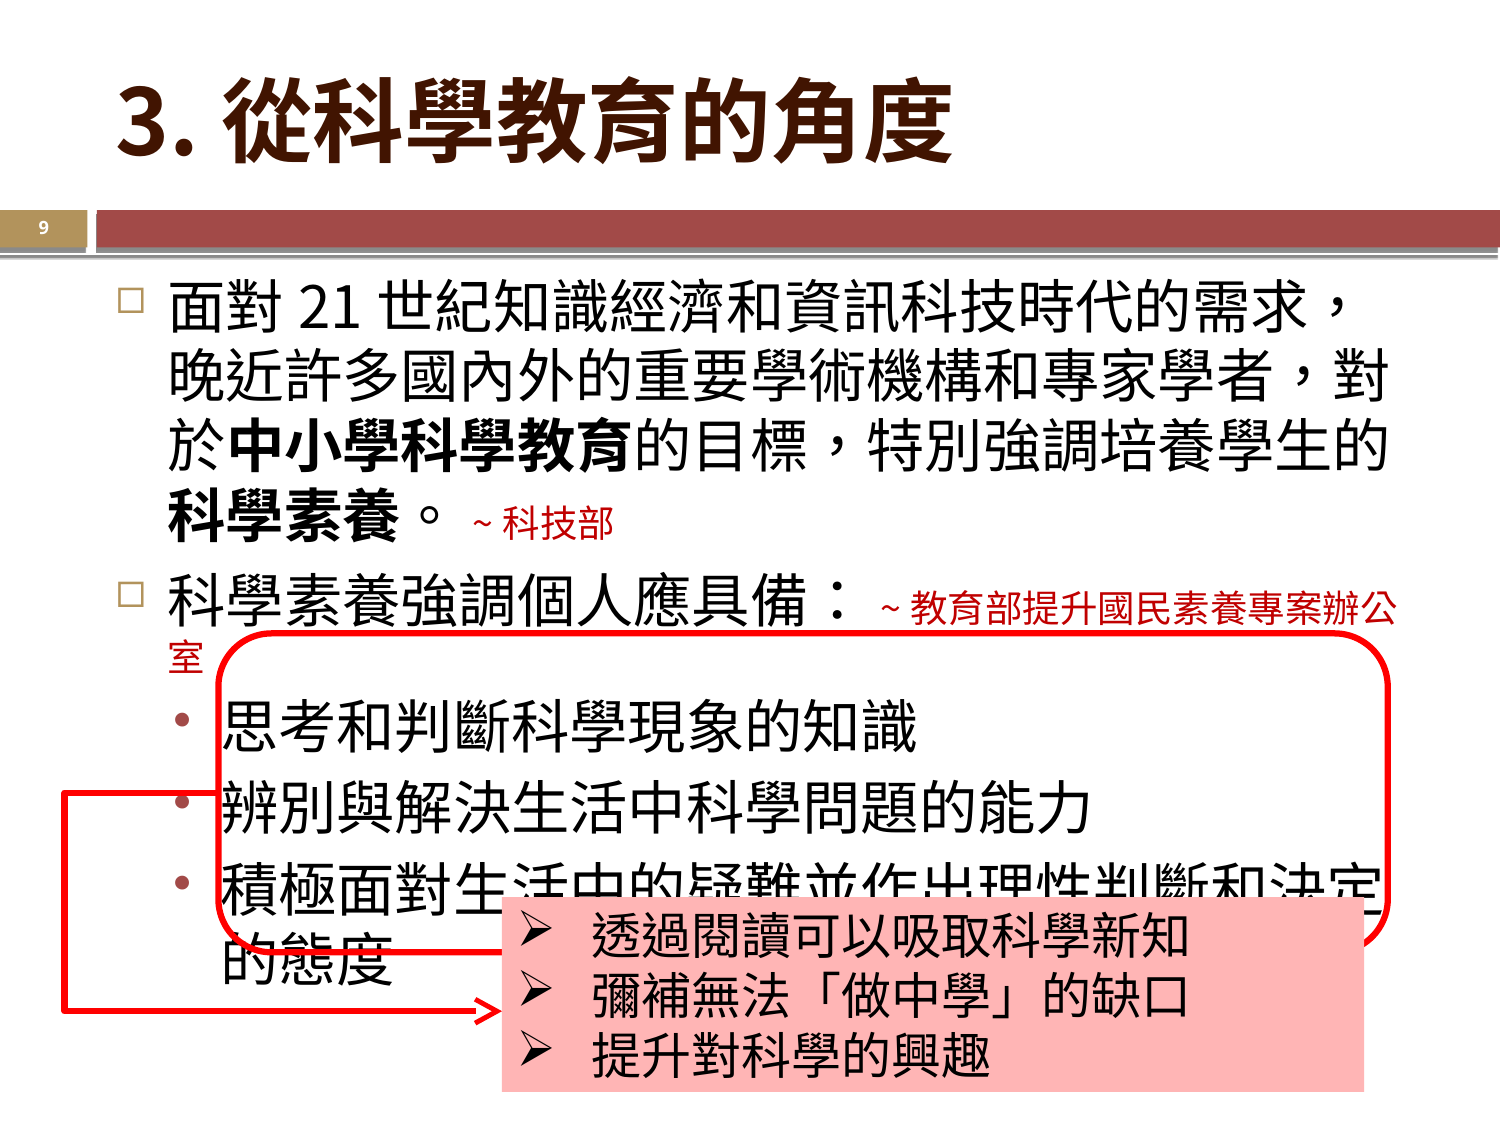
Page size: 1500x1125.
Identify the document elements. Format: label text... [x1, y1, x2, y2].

slide_number <編號> [0, 208, 88, 249]
list 面對21世紀知識經濟和資訊科技時代的需求，晚近許多國內外的重要學術機構和專家學者，對於中小學科學教育的目標，特別強調培養學生的科學素養。~科技部 科學素養強調個人應具備：~教育部提升國民素養專案辦公室 思考和判斷科學現象的知識 辨別與解決生活中科學問題的能力 積極面對生活中的疑難並作出理性判斷和決定的態度 [100, 262, 1438, 1000]
title 3.從科學教育的角度 [100, 37, 1438, 200]
text_box 透過閱讀可以吸取科學新知 彌補無法「做中學」的缺口 提升對科學的興趣 [501, 897, 1365, 1092]
list 面對21世紀知識經濟和資訊科技時代的需求，晚近許多國內外的重要學術機構和專家學者，對於中小學科學教育的目標，特別強調培養學生的科學素養。~科技部 科學素養強調個人應具備：~教育部提升國民素養專案辦公室 思考和判斷科學現象的知識 辨別與解決生活中科學問題的能力 積極面對生活中的疑難並作出理性判斷和決定的態度 [222, 637, 1384, 949]
list 面對21世紀知識經濟和資訊科技時代的需求，晚近許多國內外的重要學術機構和專家學者，對於中小學科學教育的目標，特別強調培養學生的科學素養。~科技部 科學素養強調個人應具備：~教育部提升國民素養專案辦公室 思考和判斷科學現象的知識 辨別與解決生活中科學問題的能力 積極面對生活中的疑難並作出理性判斷和決定的態度 [100, 796, 501, 1000]
